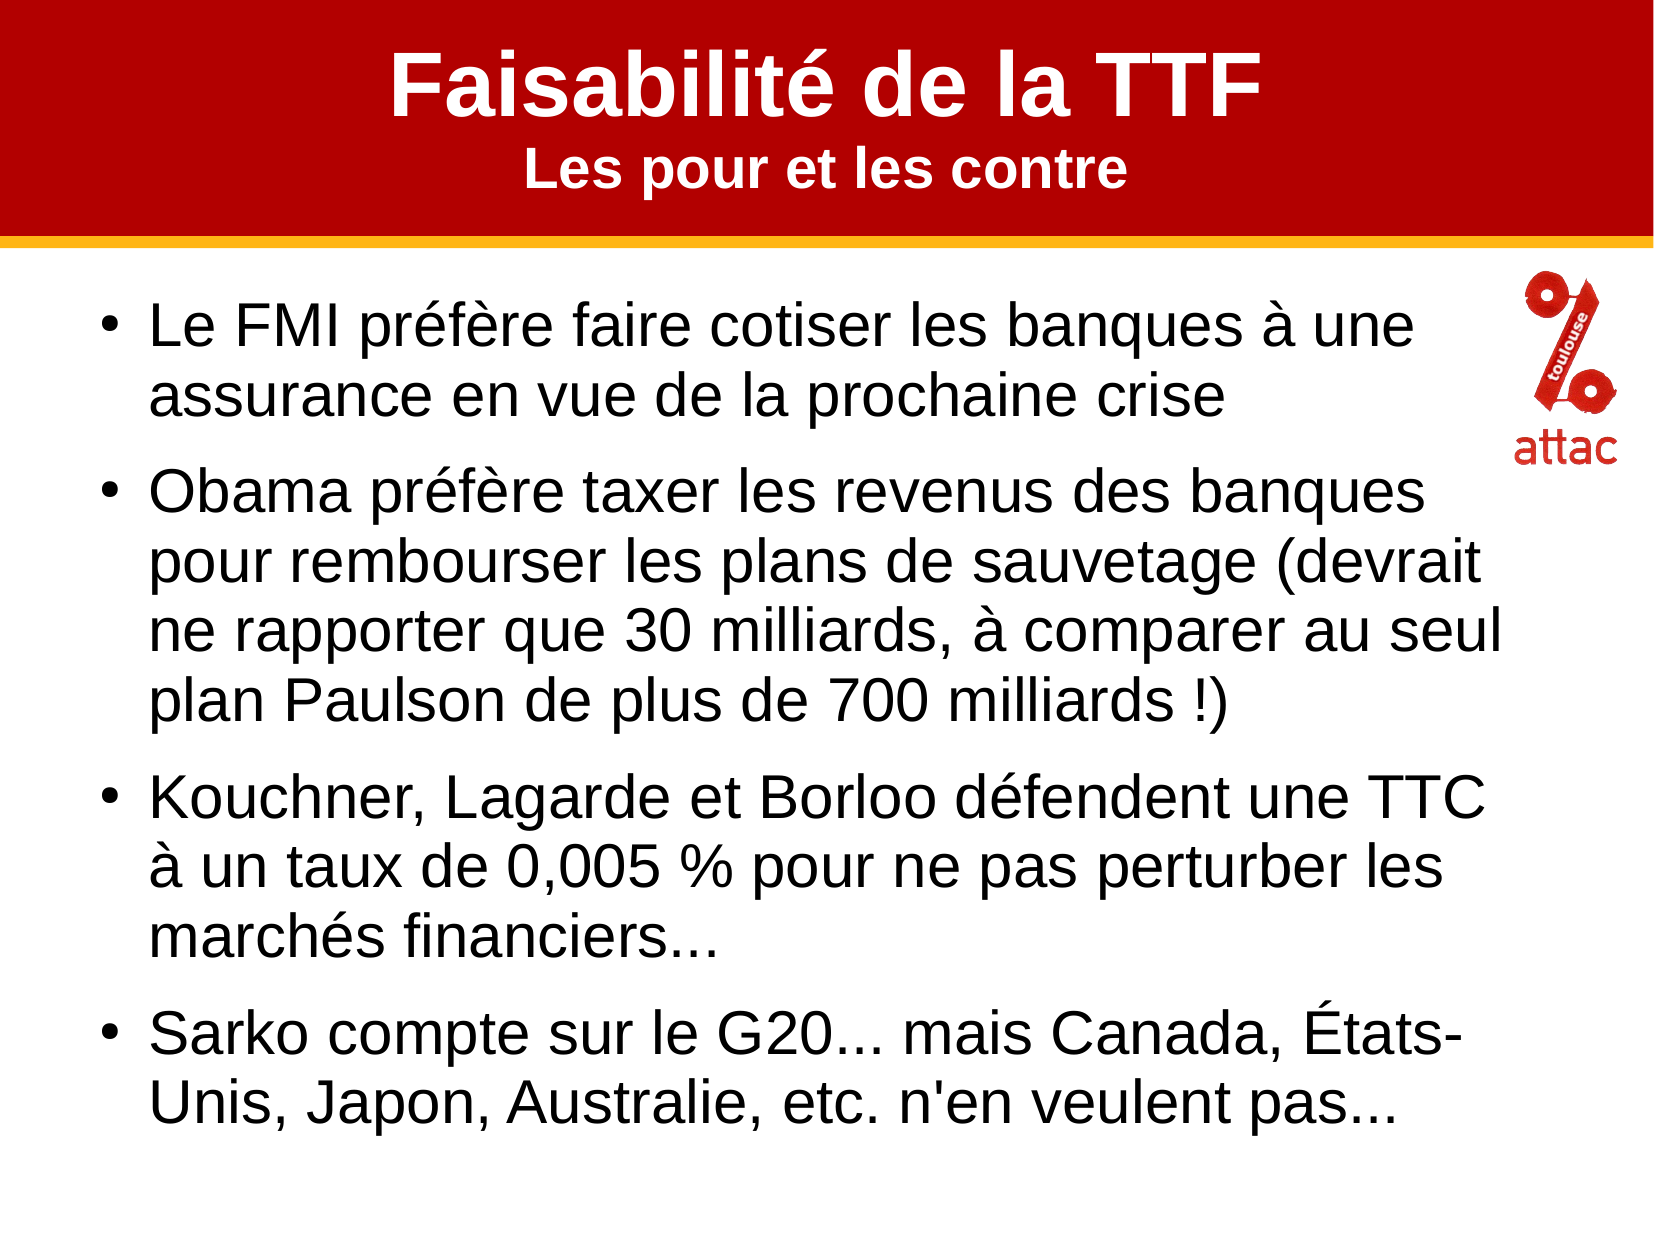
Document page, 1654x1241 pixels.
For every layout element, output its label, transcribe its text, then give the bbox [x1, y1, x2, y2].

title Faisabilité de la TTF Les pour et les contre [82, 21, 1571, 214]
picture [1509, 265, 1625, 473]
list Le FMI préfère faire cotiser les banques à une assurance en vue de la prochaine crise Obama préfère taxer les revenus des banques pour rembourser les plans de sauvetage (devrait ne rapporter que 30 milliards, à comparer au seul plan Paulson de plus de 700 milliards !) Kouchner, Lagarde et Borloo défendent une TTC à un taux de 0,005 % pour ne pas perturber les marchés financiers... Sarko compte sur le G20... mais Canada, États-Unis, Japon, Australie, etc. n'en veulent pas... [82, 290, 1506, 1152]
